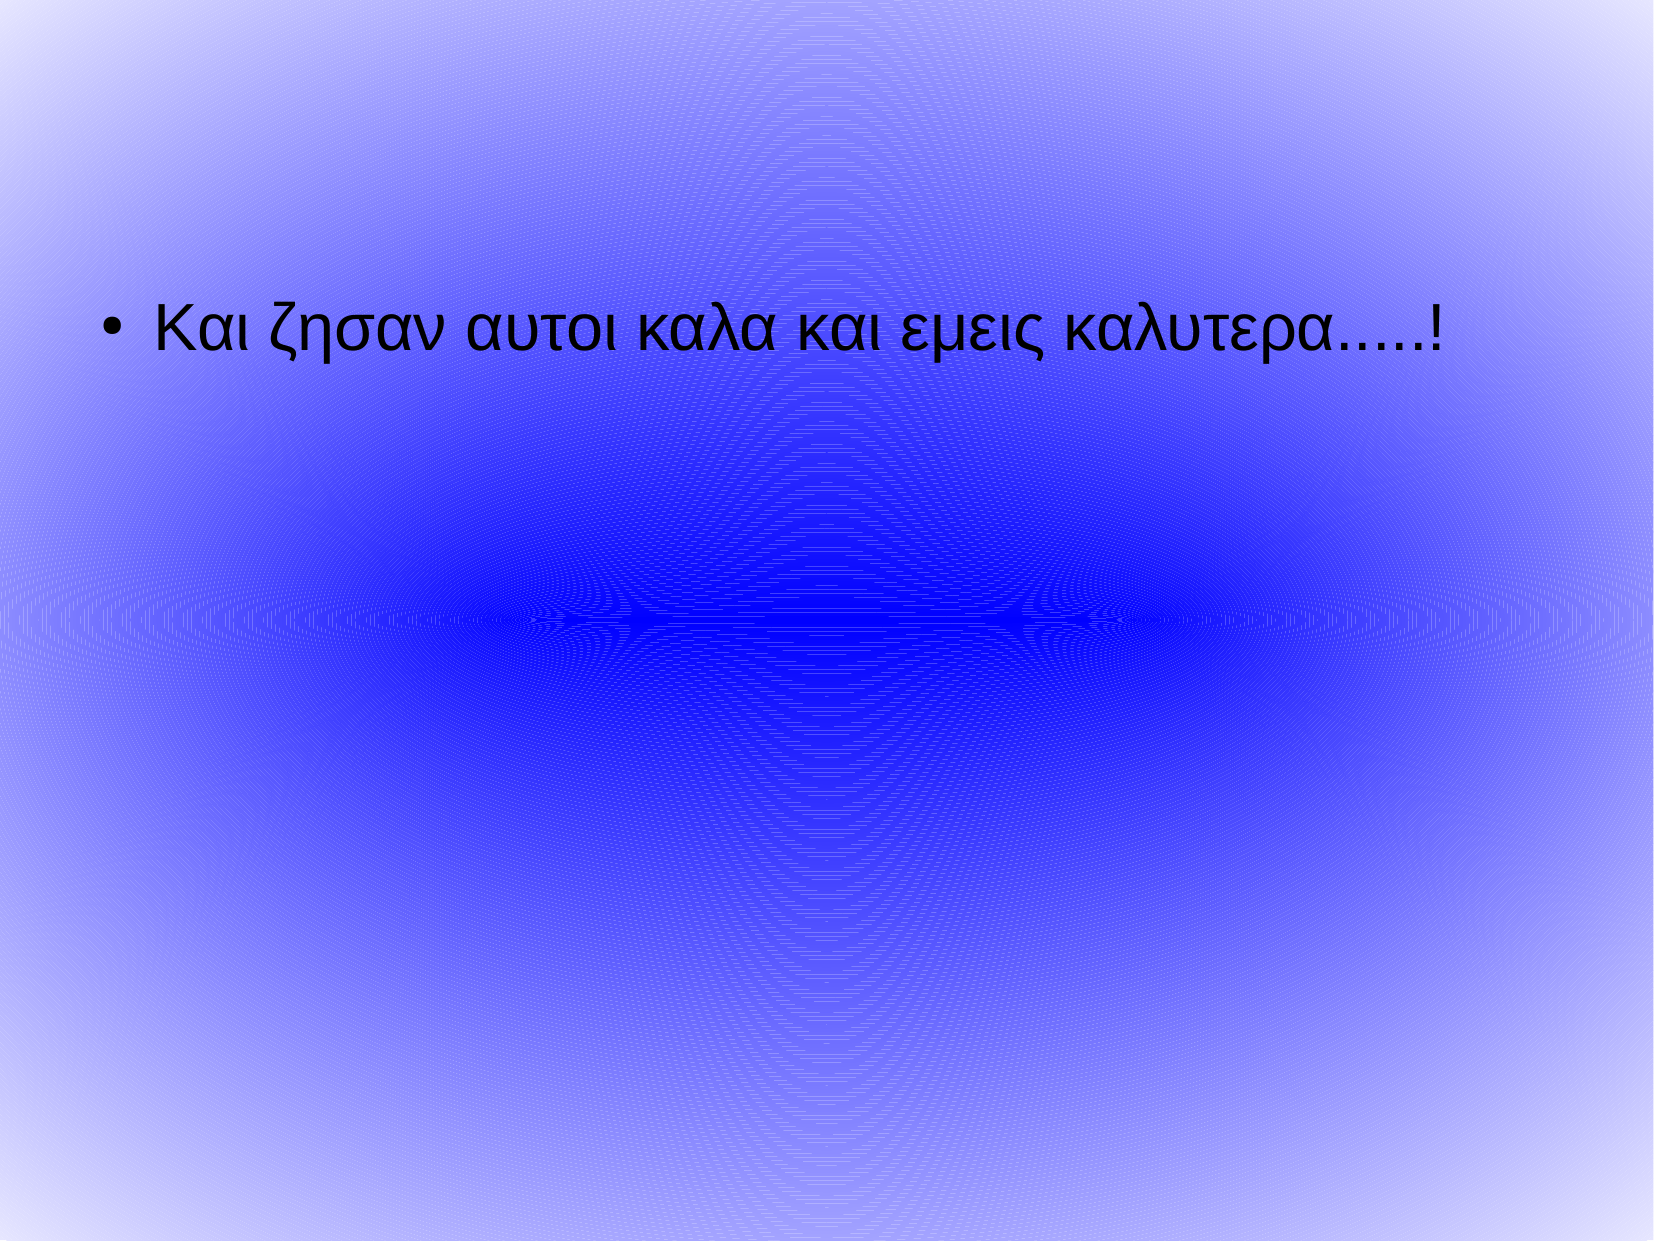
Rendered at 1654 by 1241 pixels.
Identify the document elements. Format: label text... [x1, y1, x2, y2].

list Και ζησαν αυτοι καλα και εμεις καλυτερα.....! [82, 290, 1538, 1010]
